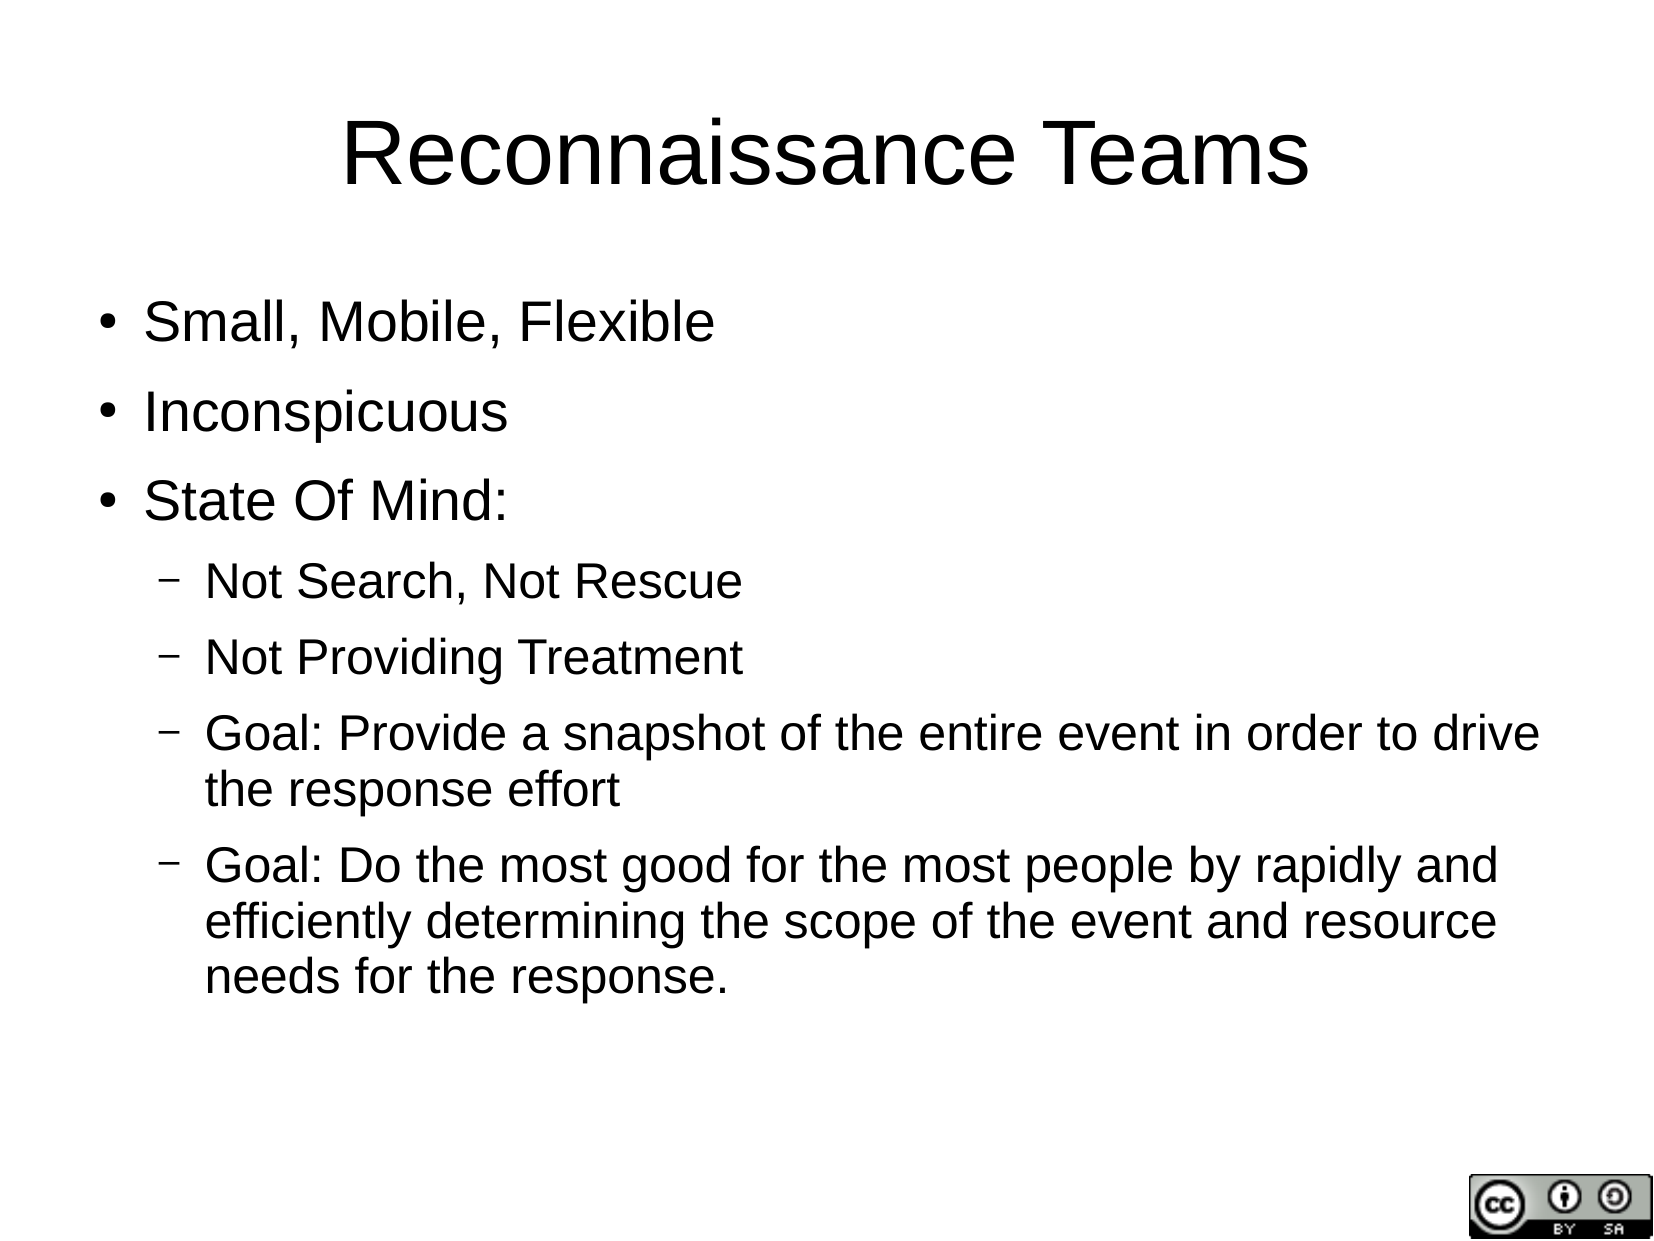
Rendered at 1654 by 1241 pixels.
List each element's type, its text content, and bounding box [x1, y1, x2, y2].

list Small, Mobile, Flexible Inconspicuous State Of Mind: Not Search, Not Rescue Not Providing Treatment Goal: Provide a snapshot of the entire event in order to drive the response effort Goal: Do the most good for the most people by rapidly and efficiently determining the scope of the event and resource needs for the response. [82, 290, 1571, 1010]
picture [1469, 1174, 1653, 1239]
title Reconnaissance Teams [82, 49, 1571, 257]
